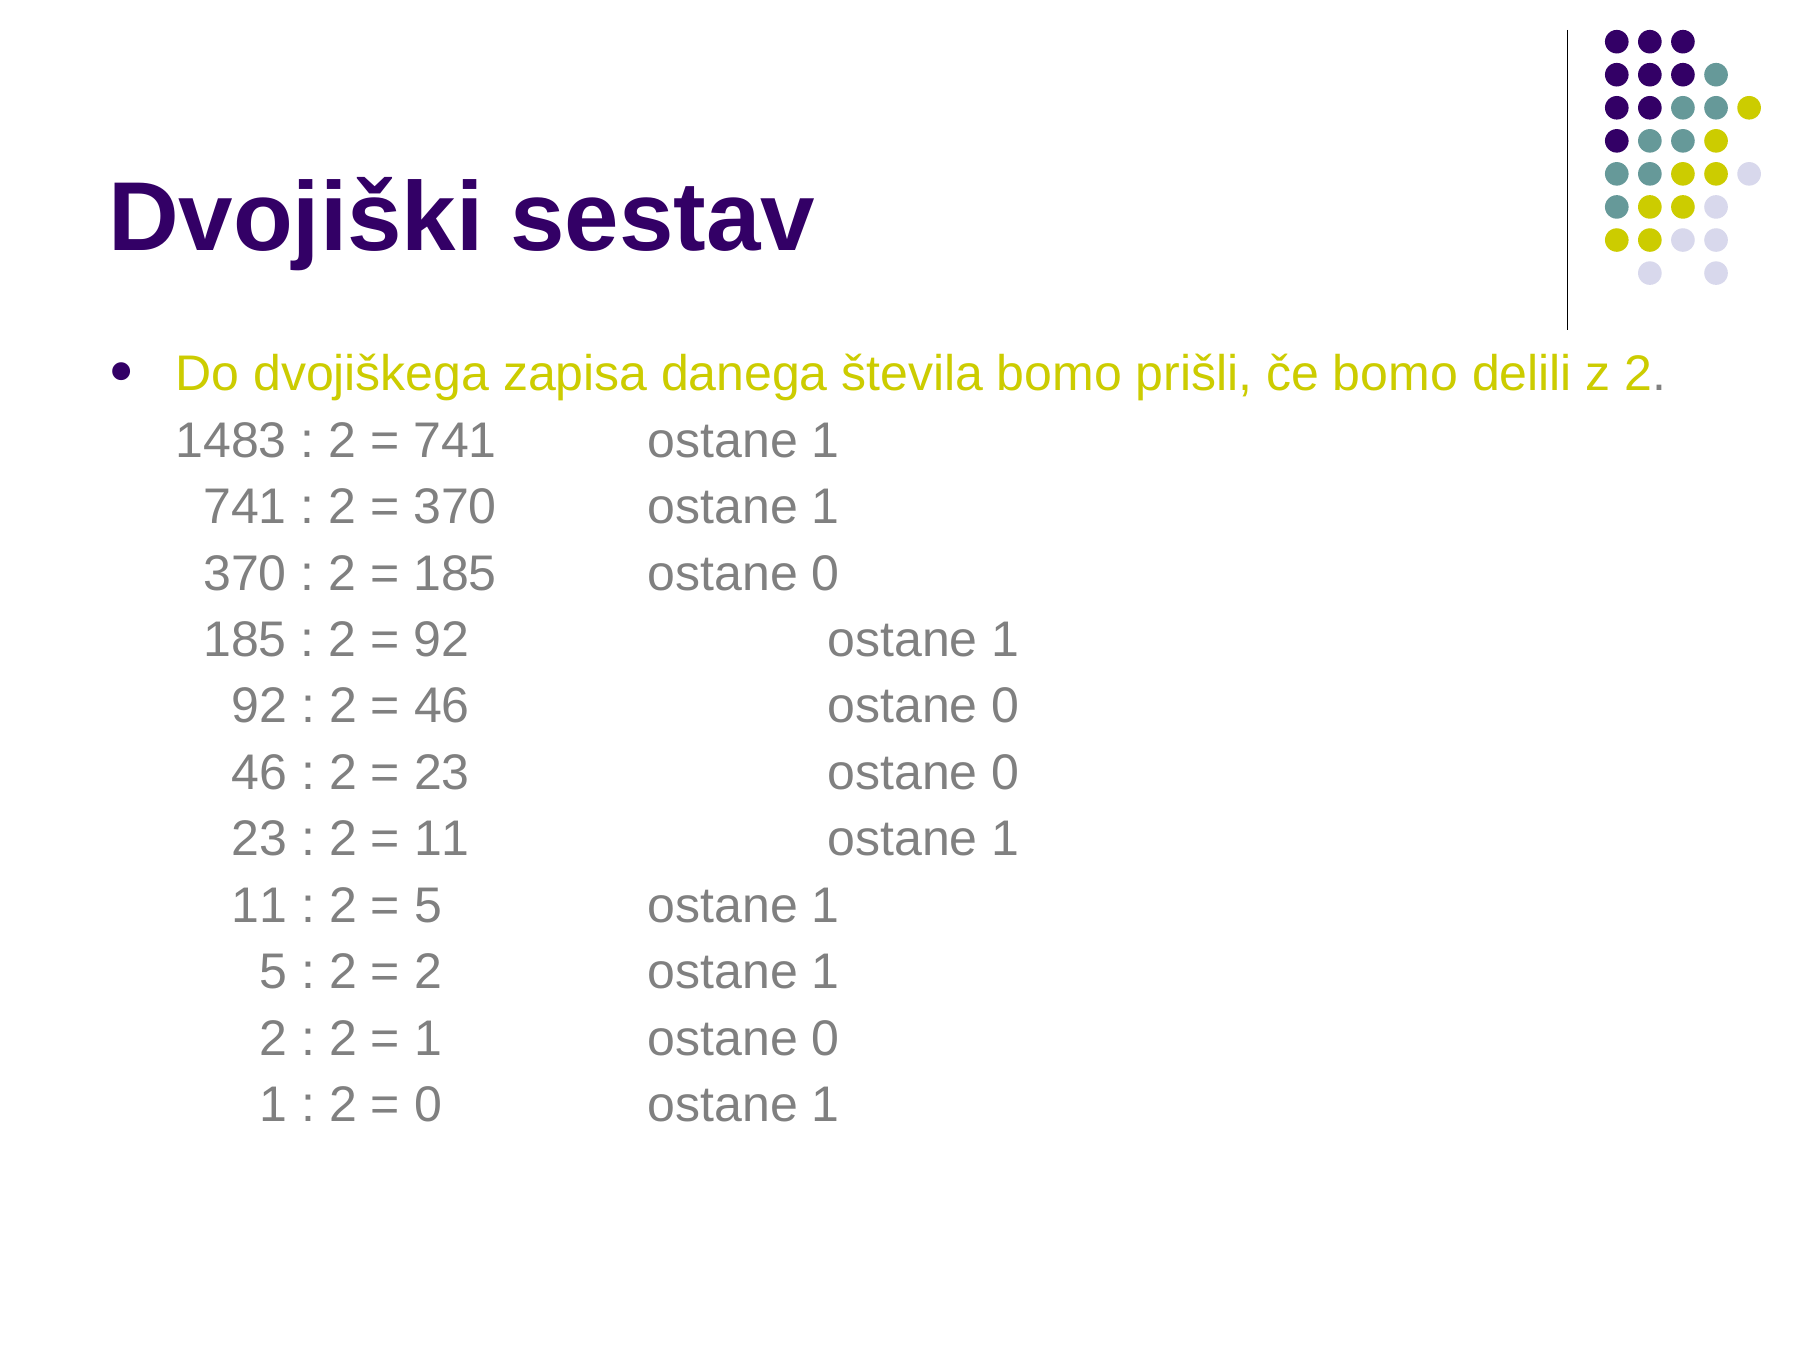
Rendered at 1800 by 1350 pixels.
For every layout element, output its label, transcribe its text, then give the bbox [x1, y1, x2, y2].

title Dvojiški sestav [90, 23, 1576, 280]
list Do dvojiškega zapisa danega števila bomo prišli, če bomo delili z 2. 1483 : 2 = 741 ostane 1 741 : 2 = 370 ostane 1 370 : 2 = 185 ostane 0 185 : 2 = 92 ostane 1 92 : 2 = 46 ostane 0 46 : 2 = 23 ostane 0 23 : 2 = 11 ostane 1 11 : 2 = 5 ostane 1 5 : 2 = 2 ostane 1 2 : 2 = 1 ostane 0 1 : 2 = 0 ostane 1 [90, 338, 1710, 1208]
